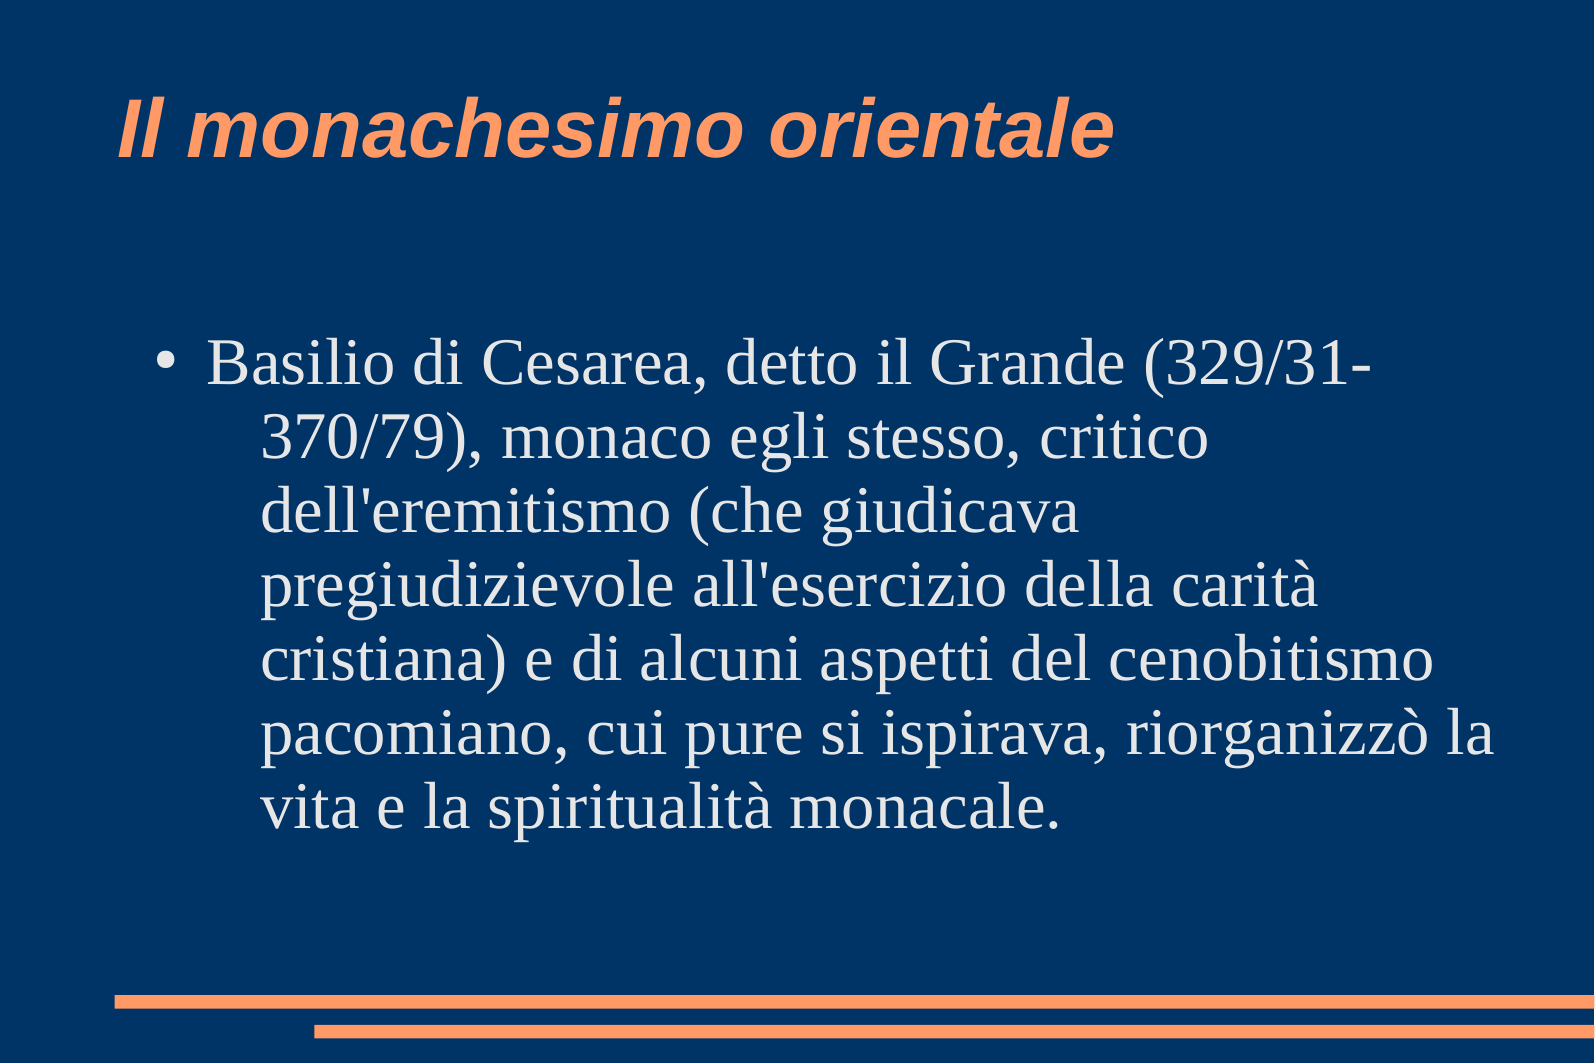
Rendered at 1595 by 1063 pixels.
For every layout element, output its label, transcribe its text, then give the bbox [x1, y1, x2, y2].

list Basilio di Cesarea, detto il Grande (329/31-370/79), monaco egli stesso, critico dell'eremitismo (che giudicava pregiudizievole all'esercizio della carità cristiana) e di alcuni aspetti del cenobitismo pacomiano, cui pure si ispirava, riorganizzò la vita e la spiritualità monacale. [118, 324, 1506, 931]
title Il monachesimo orientale [117, 39, 1479, 218]
